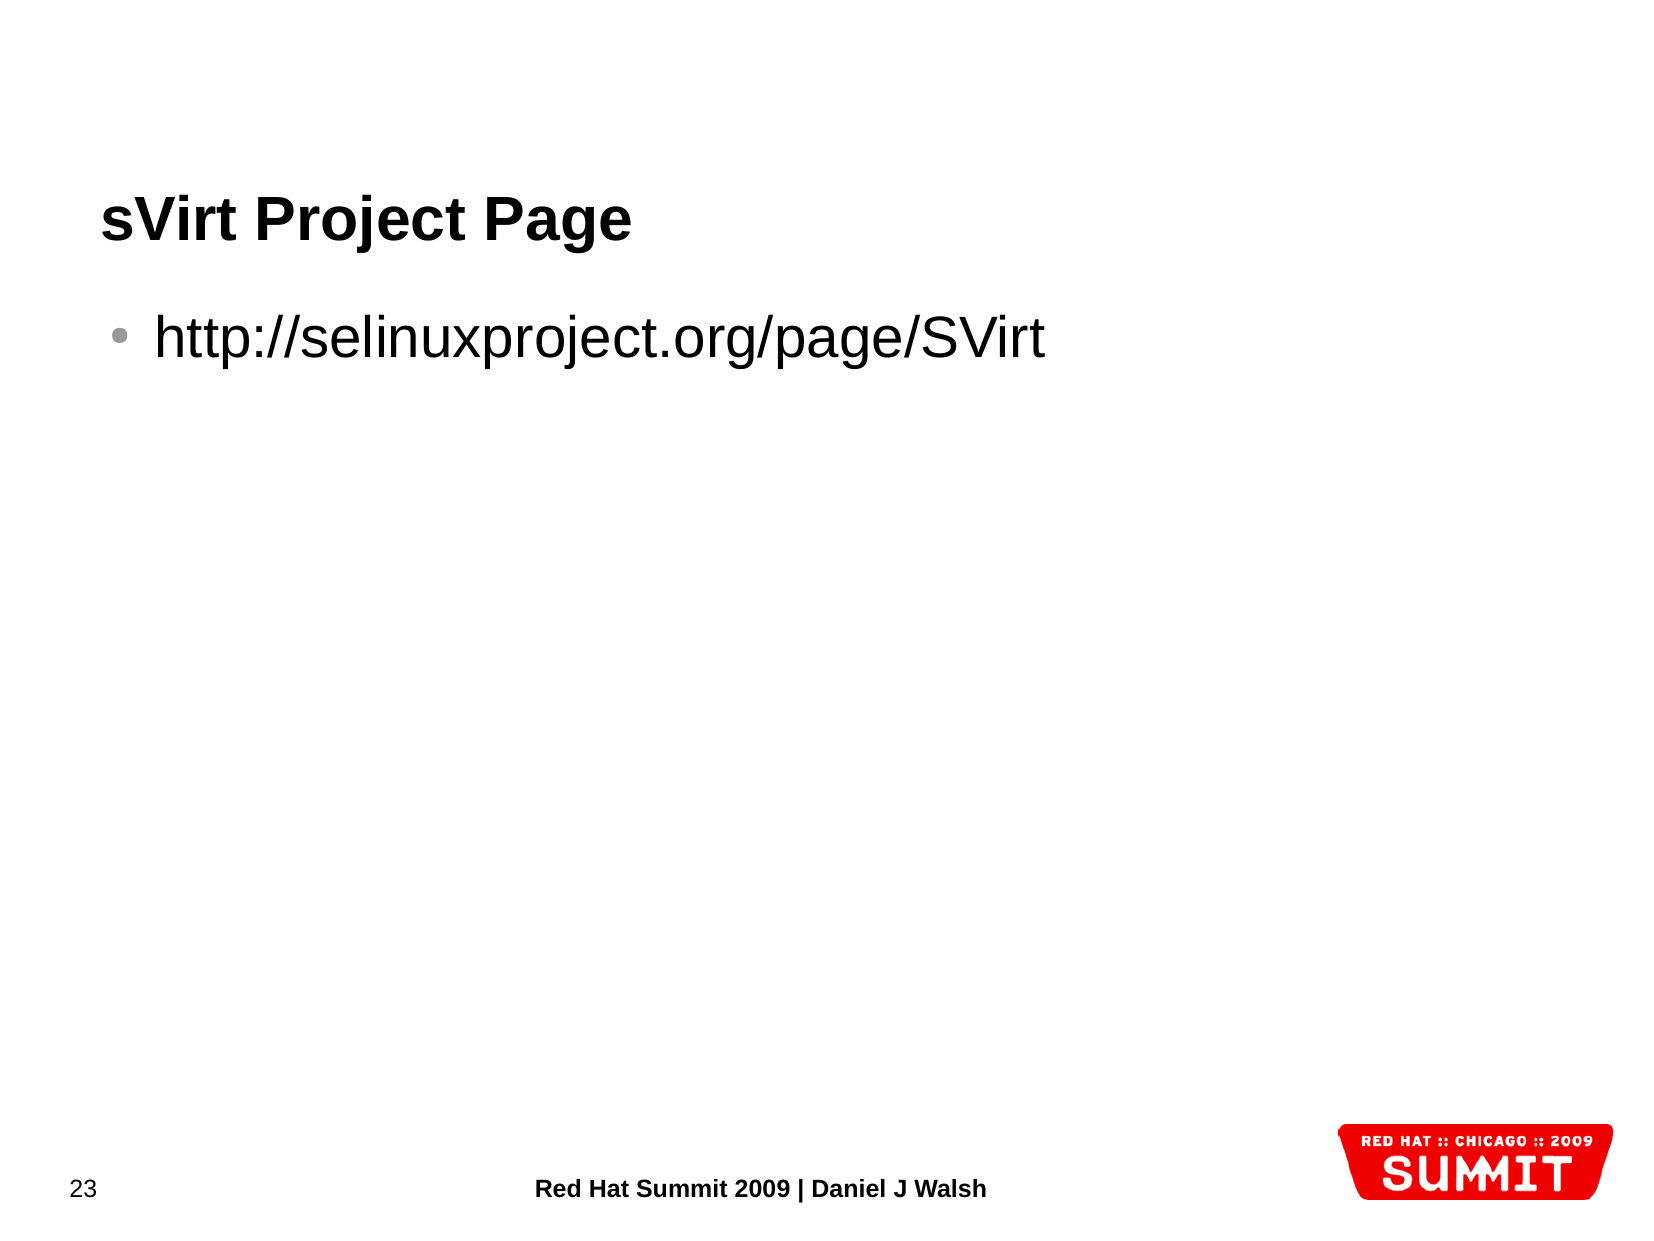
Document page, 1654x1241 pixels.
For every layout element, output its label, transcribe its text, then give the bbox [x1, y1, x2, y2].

picture [1338, 1124, 1613, 1200]
list http://selinuxproject.org/page/SVirt [94, 304, 1500, 1159]
title sVirt Project Page [100, 171, 1506, 267]
